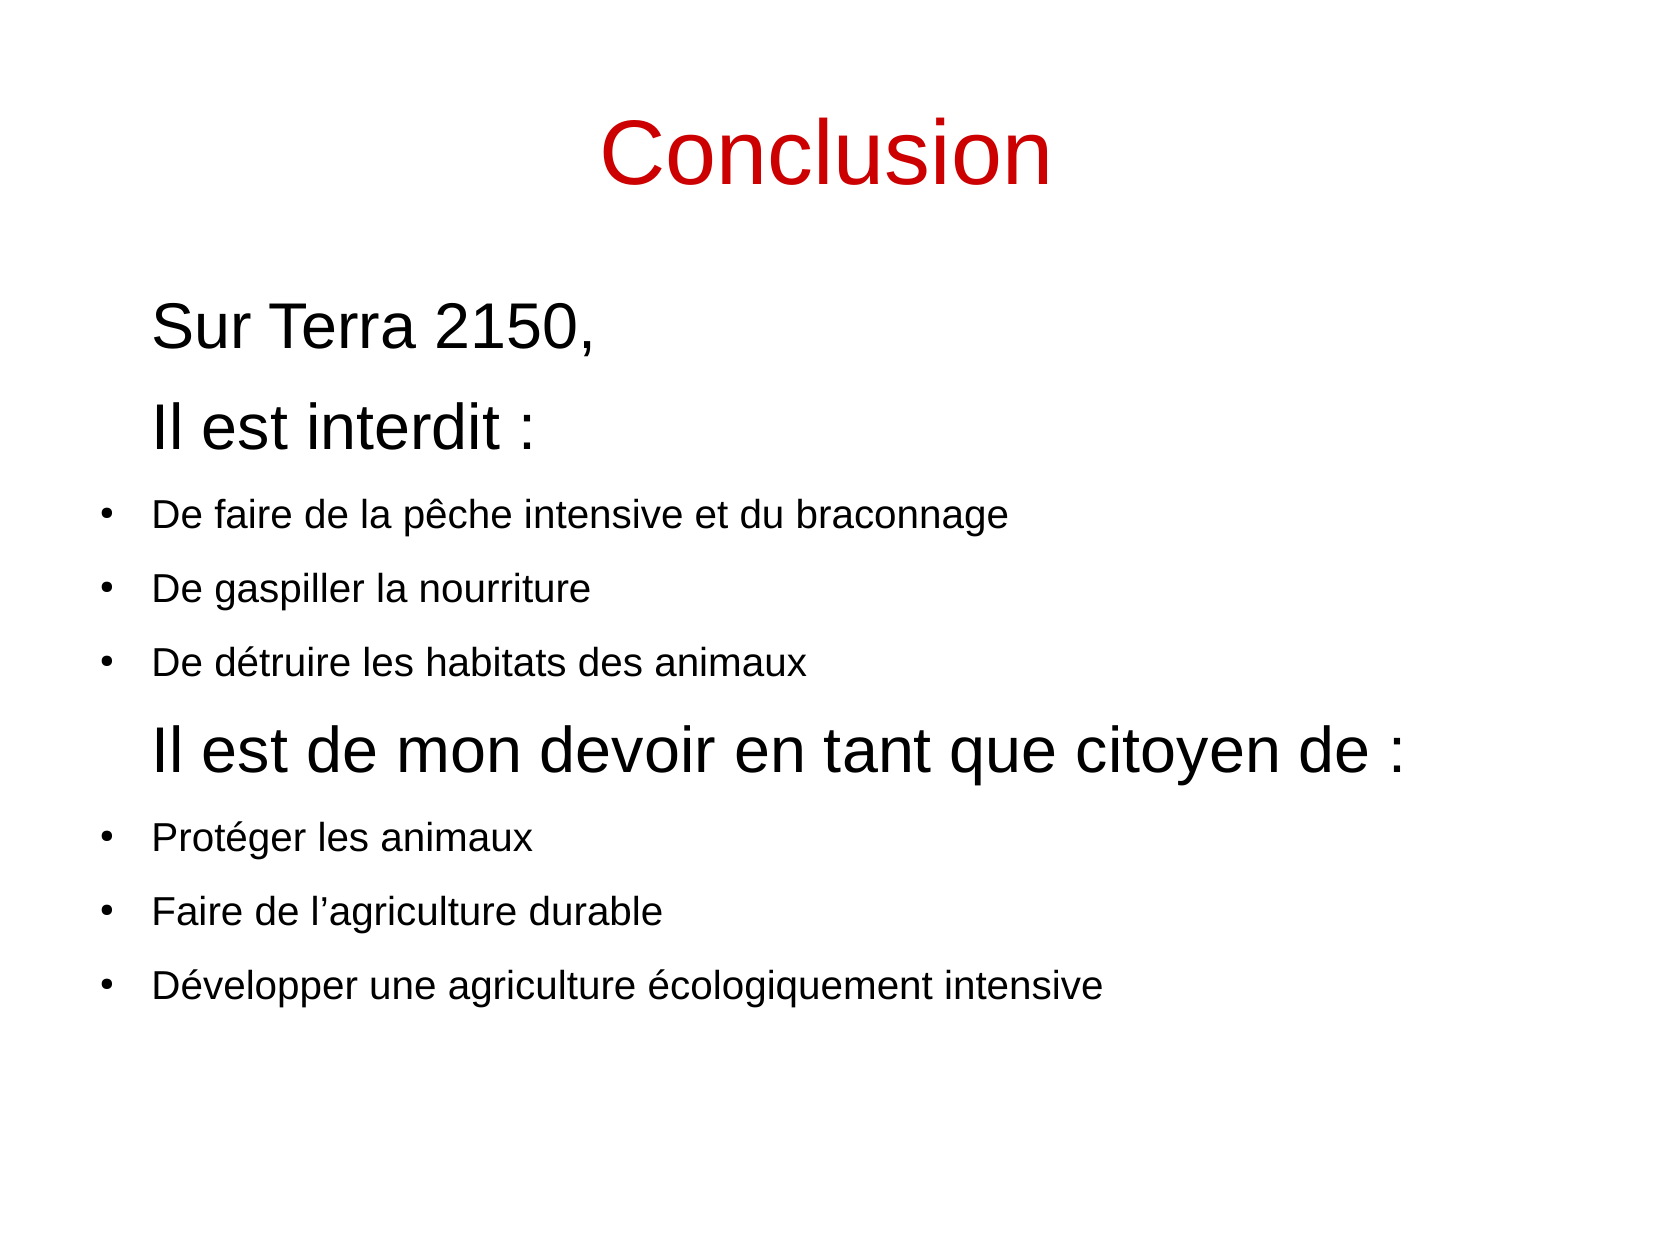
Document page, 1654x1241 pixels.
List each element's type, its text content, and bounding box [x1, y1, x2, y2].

list Sur Terra 2150, Il est interdit : De faire de la pêche intensive et du braconnage De gaspiller la nourriture De détruire les habitats des animaux Il est de mon devoir en tant que citoyen de : Protéger les animaux Faire de l’agriculture durable Développer une agriculture écologiquement intensive [82, 290, 1571, 1010]
title Conclusion [82, 49, 1571, 257]
